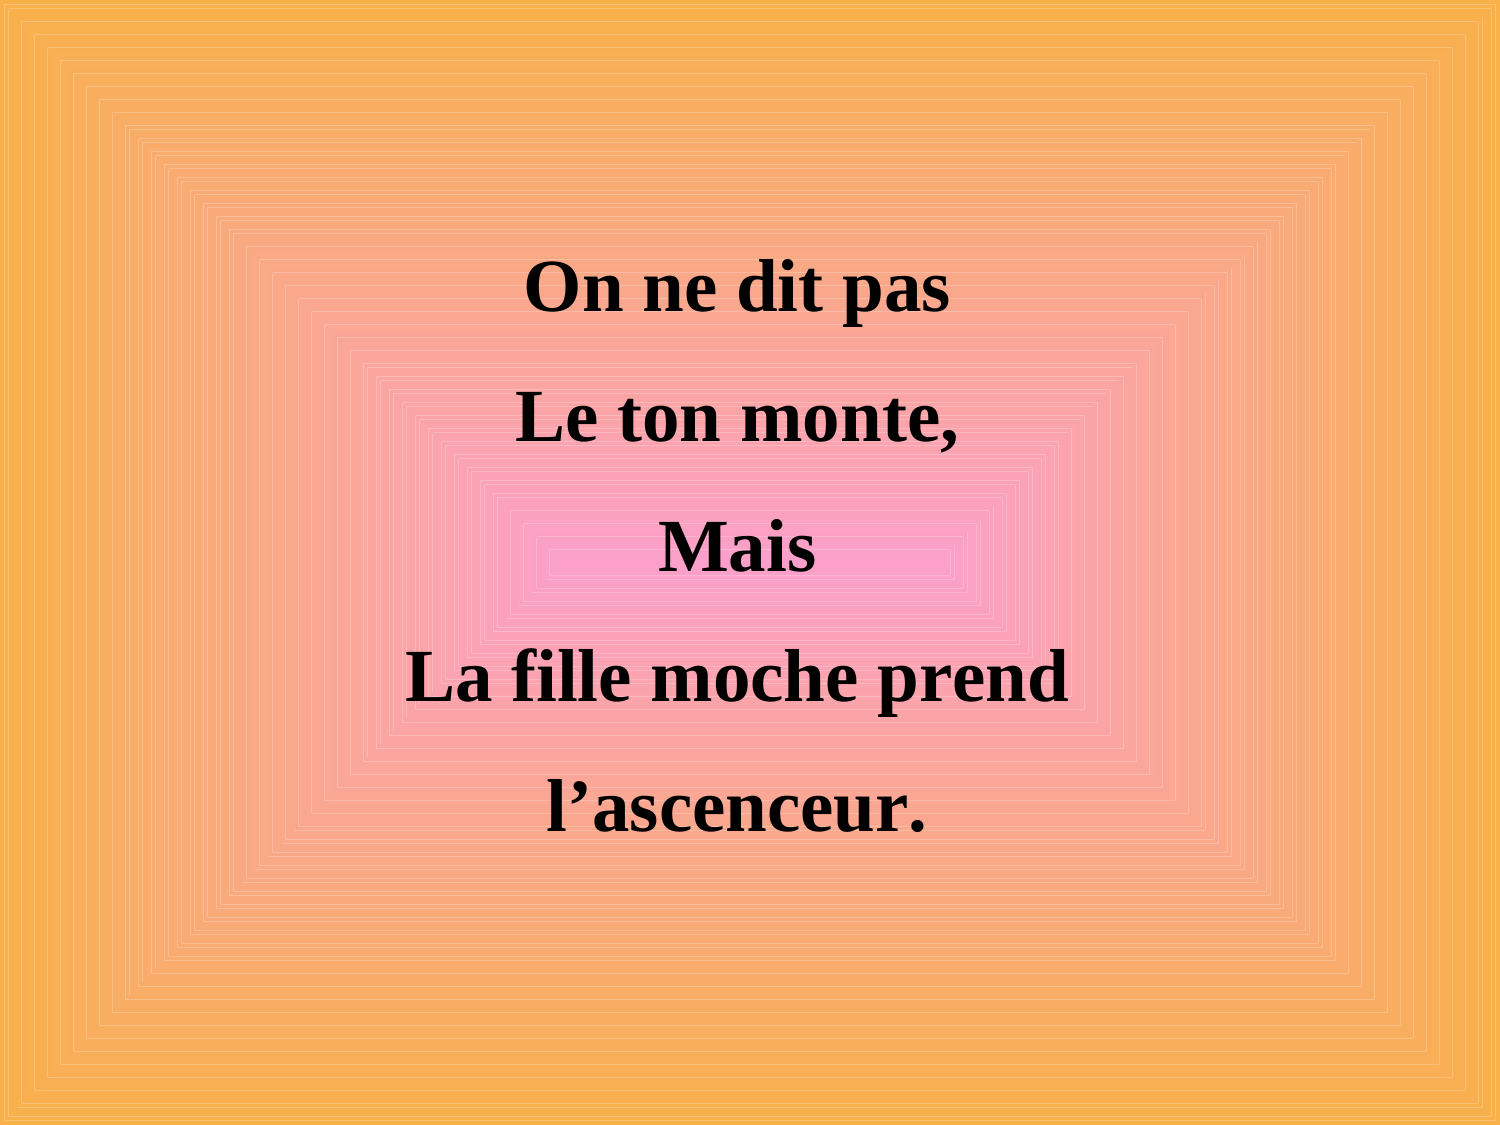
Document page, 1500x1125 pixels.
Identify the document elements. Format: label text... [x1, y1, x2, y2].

text_box On ne dit pas Le ton monte, Mais La fille moche prend l’ascenceur. [390, 237, 1085, 856]
